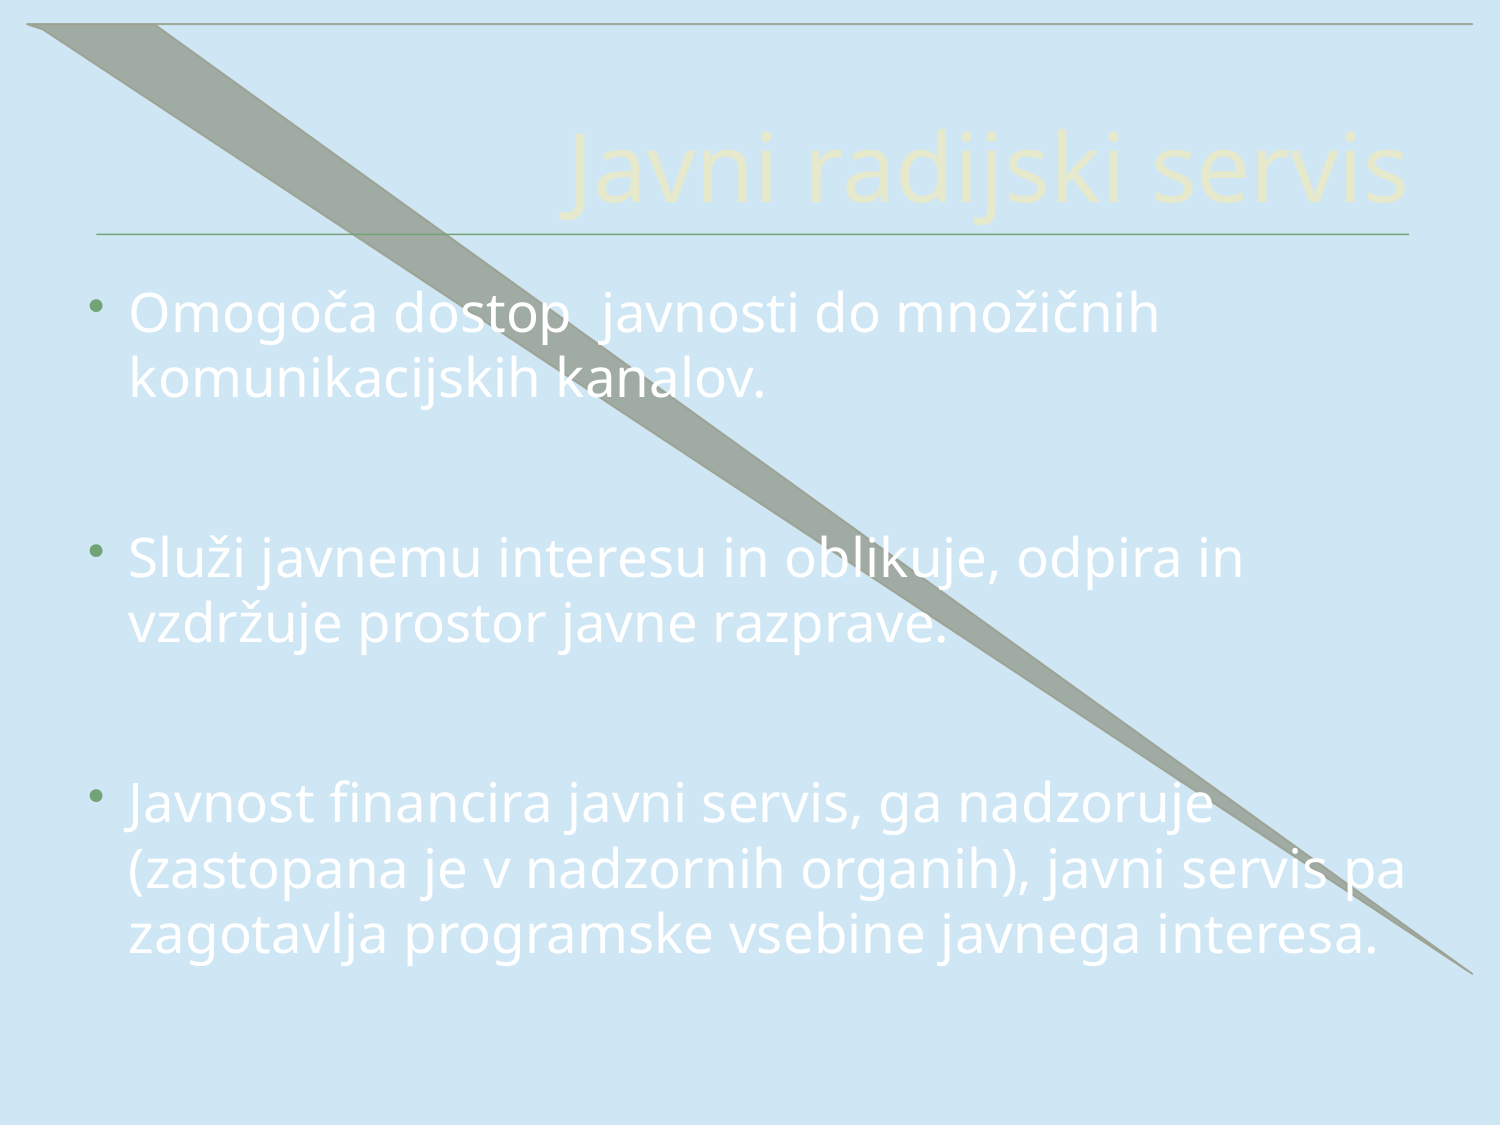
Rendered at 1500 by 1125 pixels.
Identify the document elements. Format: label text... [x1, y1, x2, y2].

list Omogoča dostop javnosti do množičnih komunikacijskih kanalov. Služi javnemu interesu in oblikuje, odpira in vzdržuje prostor javne razprave. Javnost financira javni servis, ga nadzoruje (zastopana je v nadzornih organih), javni servis pa zagotavlja programske vsebine javnega interesa. [75, 270, 1425, 1013]
title Javni radijski servis [75, 41, 1425, 230]
